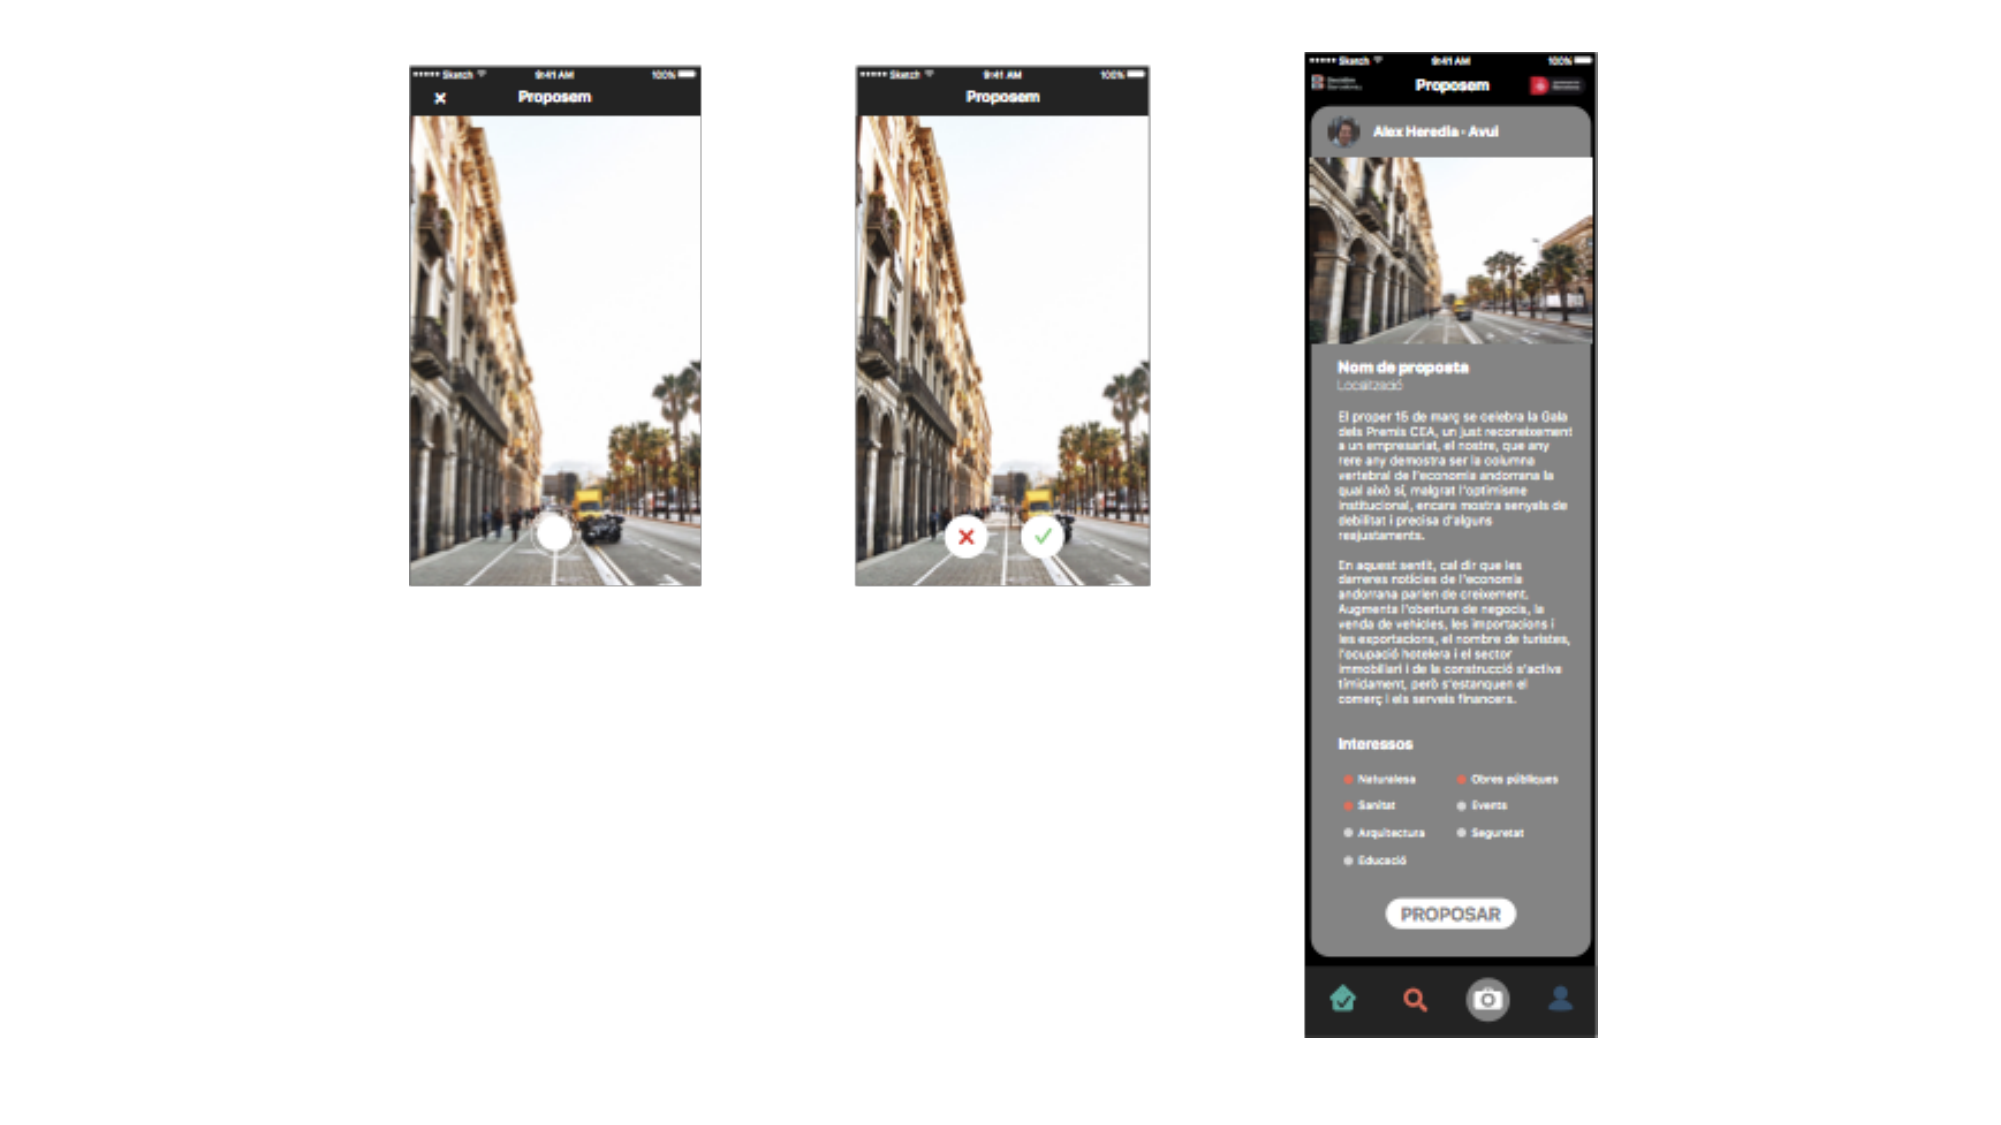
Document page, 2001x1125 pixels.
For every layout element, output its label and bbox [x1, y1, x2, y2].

picture [409, 52, 1598, 1038]
